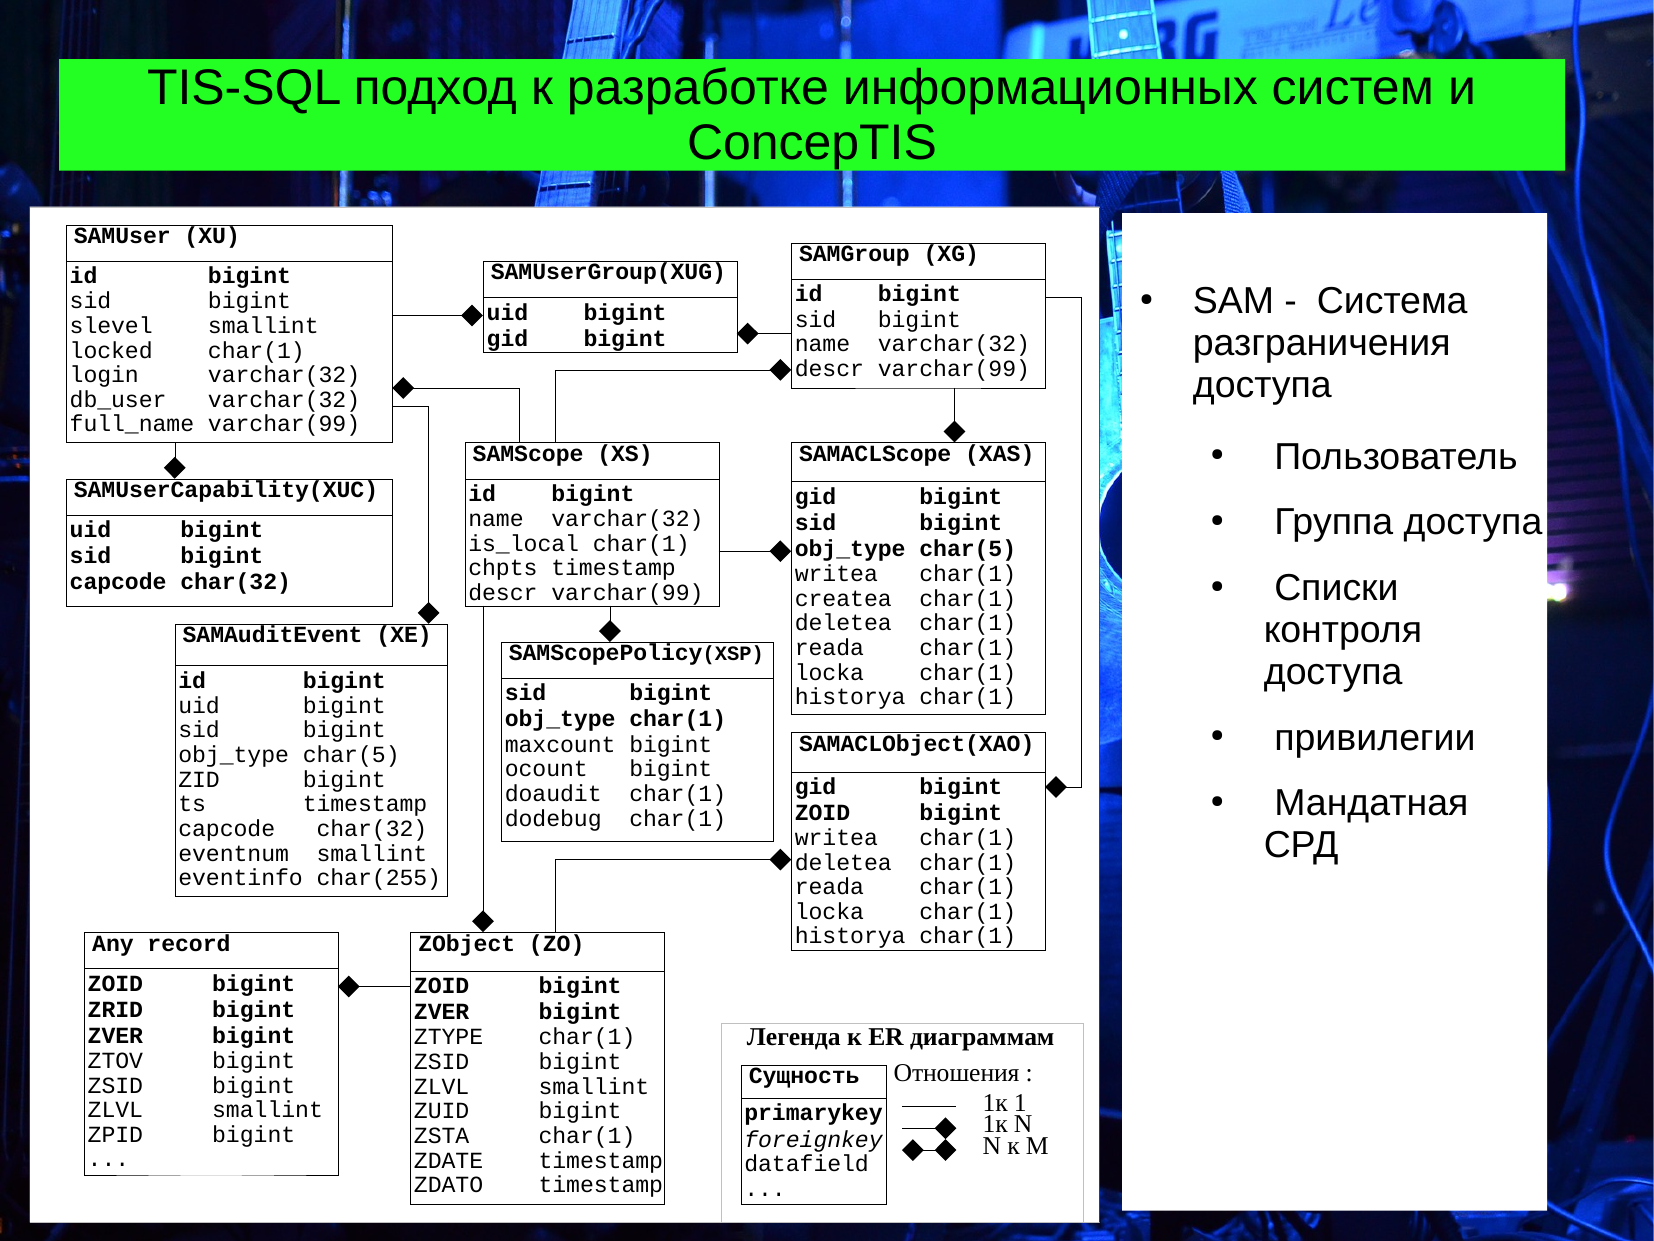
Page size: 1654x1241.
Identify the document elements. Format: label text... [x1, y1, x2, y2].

list SAM - Система разграничения доступа Пользователь Группа доступа Списки контроля доступа привилегии Мандатная СРД [1122, 213, 1548, 1211]
title TIS-SQL подход к разработке информационных систем и ConcepTIS [59, 59, 1566, 171]
picture [0, 0, 1654, 1241]
